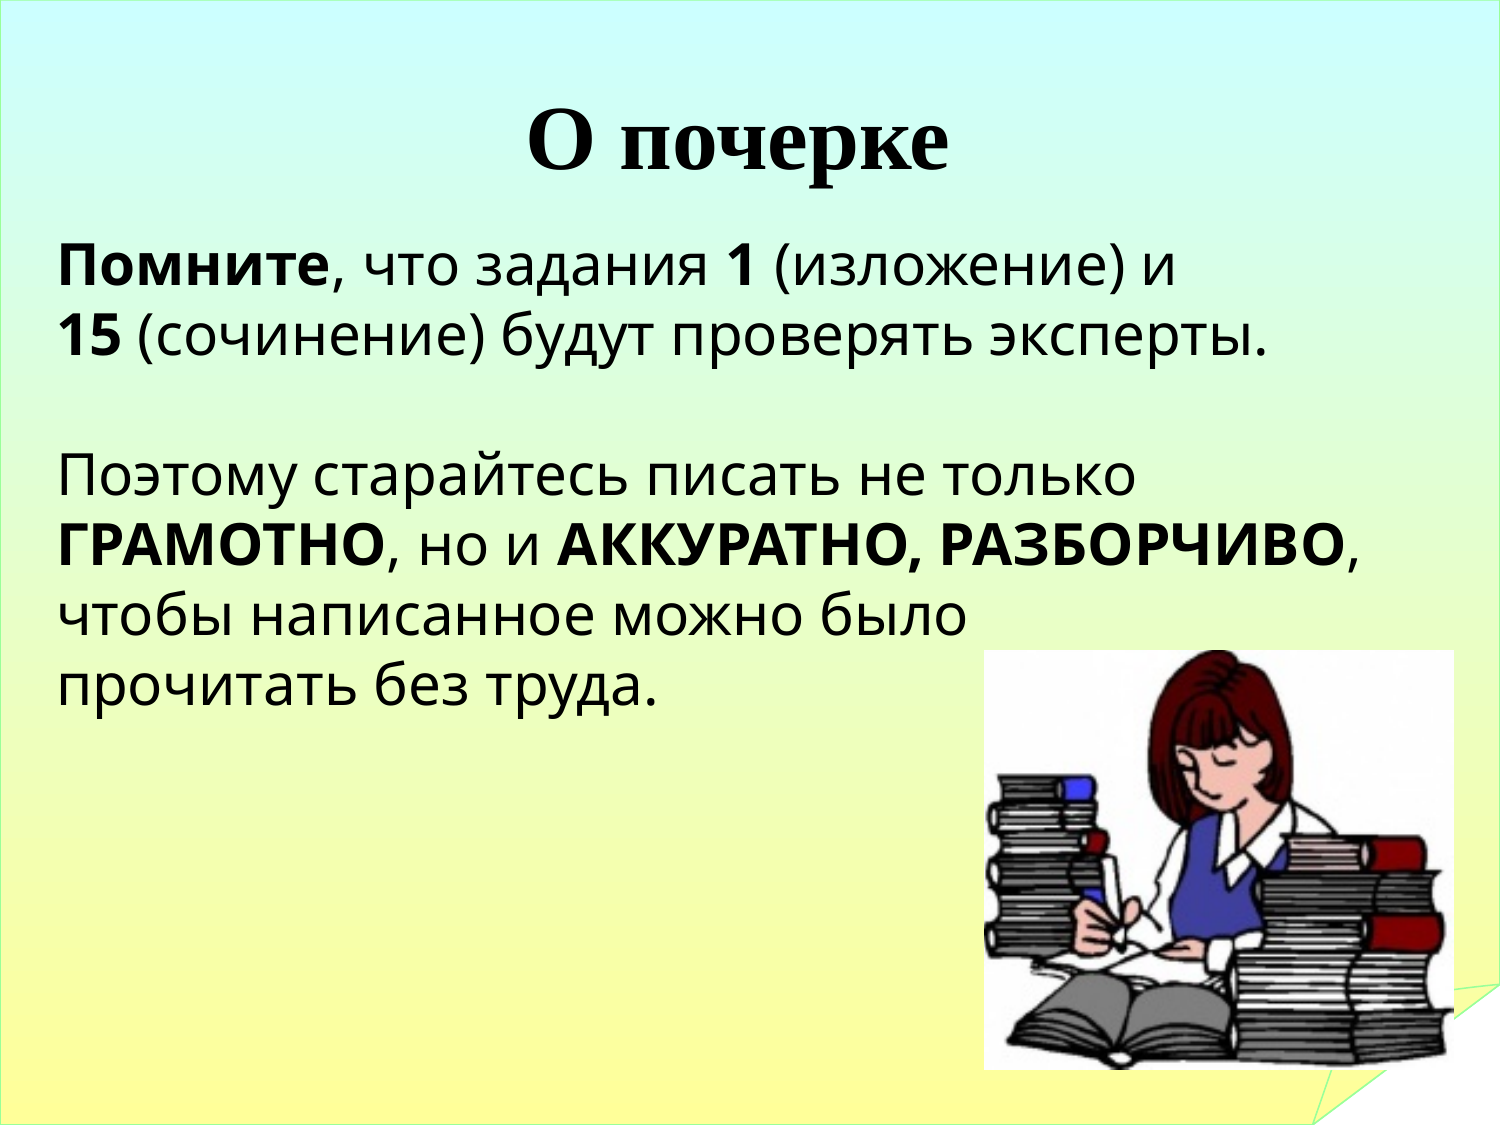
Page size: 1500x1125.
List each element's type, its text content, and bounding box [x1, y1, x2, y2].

text_box О почерке [35, 70, 1465, 196]
text_box Помните, что задания 1 (изложение) и 15 (сочинение) будут проверять эксперты. Поэтому старайтесь писать не только ГРАМОТНО, но и АККУРАТНО, РАЗБОРЧИВО, чтобы написанное можно было прочитать без труда. [41, 219, 1413, 725]
text_box [0, 0, 1500, 1125]
picture [984, 650, 1454, 1070]
